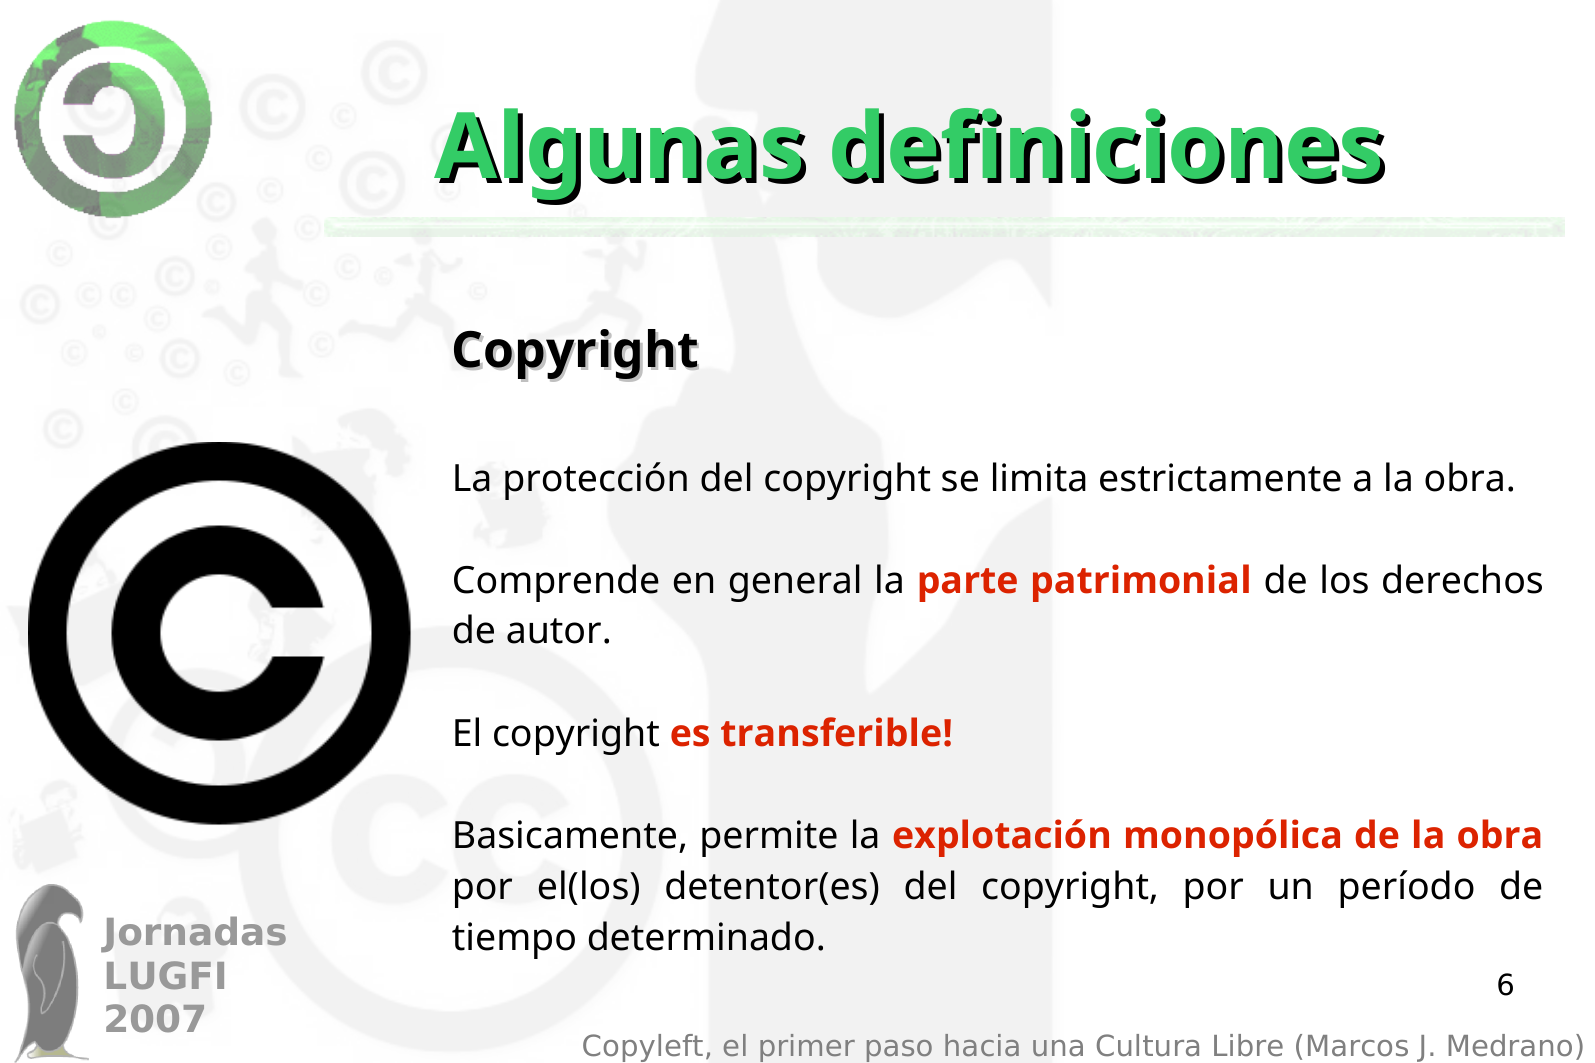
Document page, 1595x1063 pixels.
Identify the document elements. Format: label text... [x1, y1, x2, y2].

picture [28, 442, 413, 827]
text_box Algunas definiciones [419, 73, 1595, 195]
text_box Copyright La protección del copyright se limita estrictamente a la obra. Comprende en general la parte patrimonial de los derechos de autor. El copyright es transferible! Basicamente, permite la explotación monopólica de la obra por el(los) detentor(es) del copyright, por un período de tiempo determinado. [437, 307, 1560, 918]
